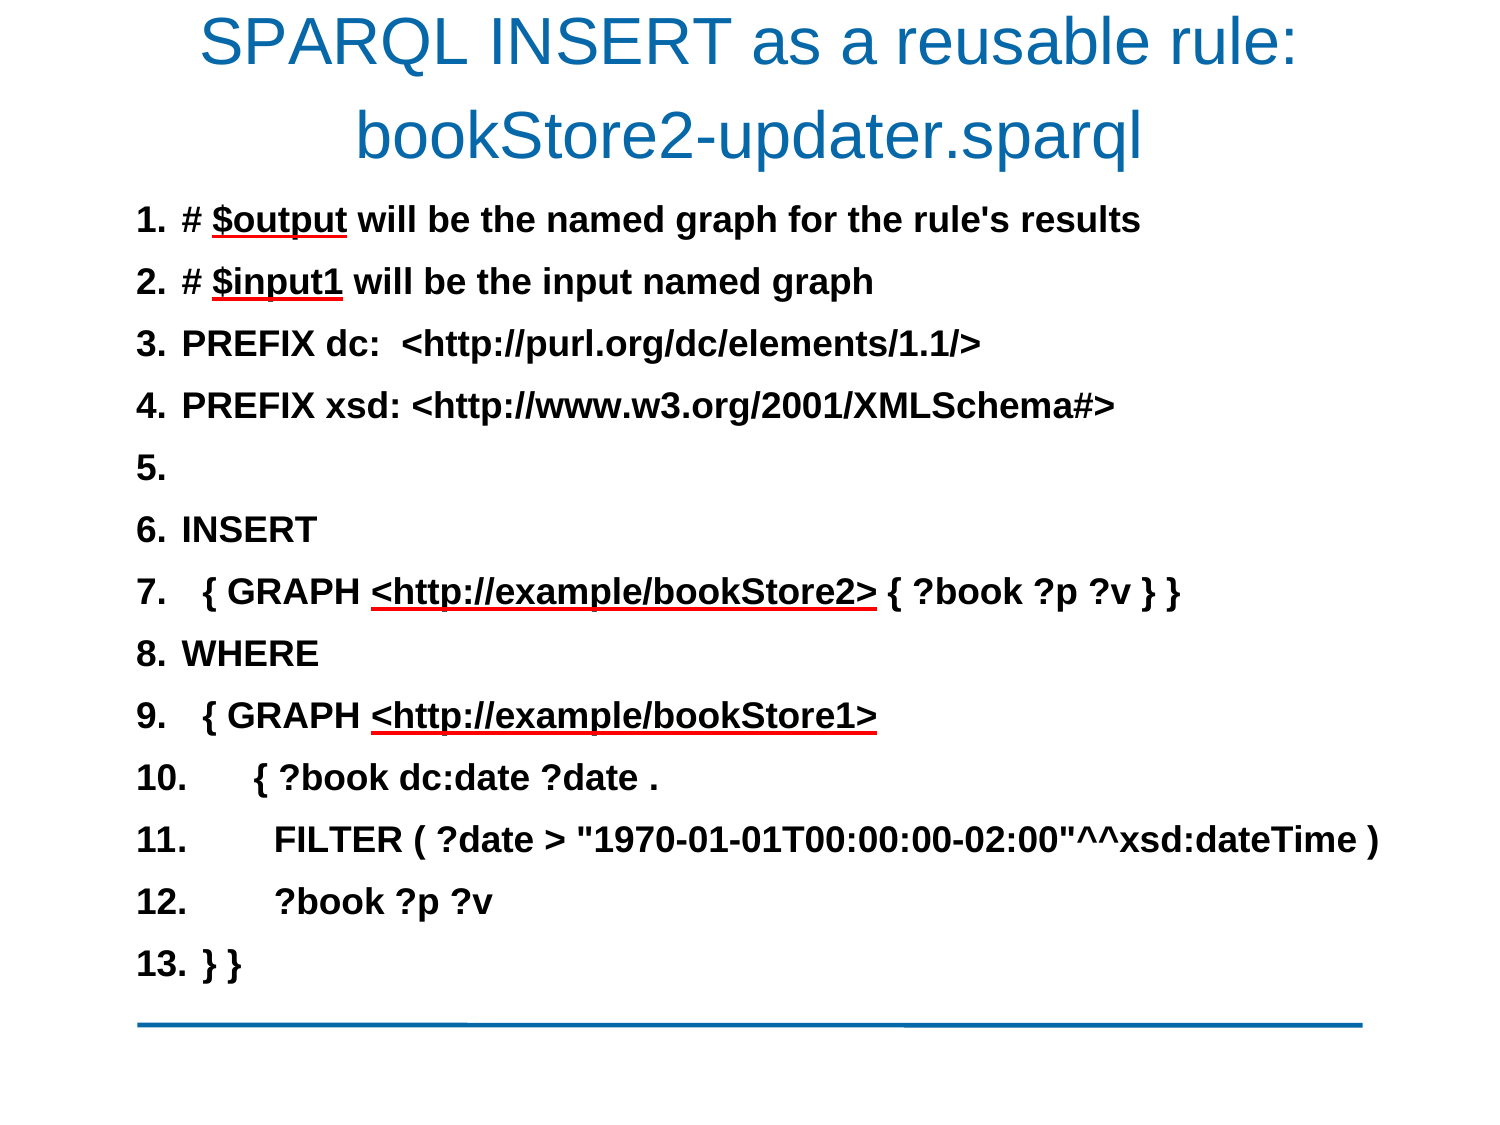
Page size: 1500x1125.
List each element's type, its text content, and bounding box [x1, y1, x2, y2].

title SPARQL INSERT as a reusable rule: bookStore2-updater.sparql [0, 0, 1500, 180]
list # $output will be the named graph for the rule's results # $input1 will be the input named graph PREFIX dc: <http://purl.org/dc/elements/1.1/> PREFIX xsd: <http://www.w3.org/2001/XMLSchema#> INSERT { GRAPH <http://example/bookStore2> { ?book ?p ?v } } WHERE { GRAPH <http://example/bookStore1> { ?book dc:date ?date . FILTER ( ?date > "1970-01-01T00:00:00-02:00"^^xsd:dateTime ) ?book ?p ?v } } [115, 179, 1471, 1005]
